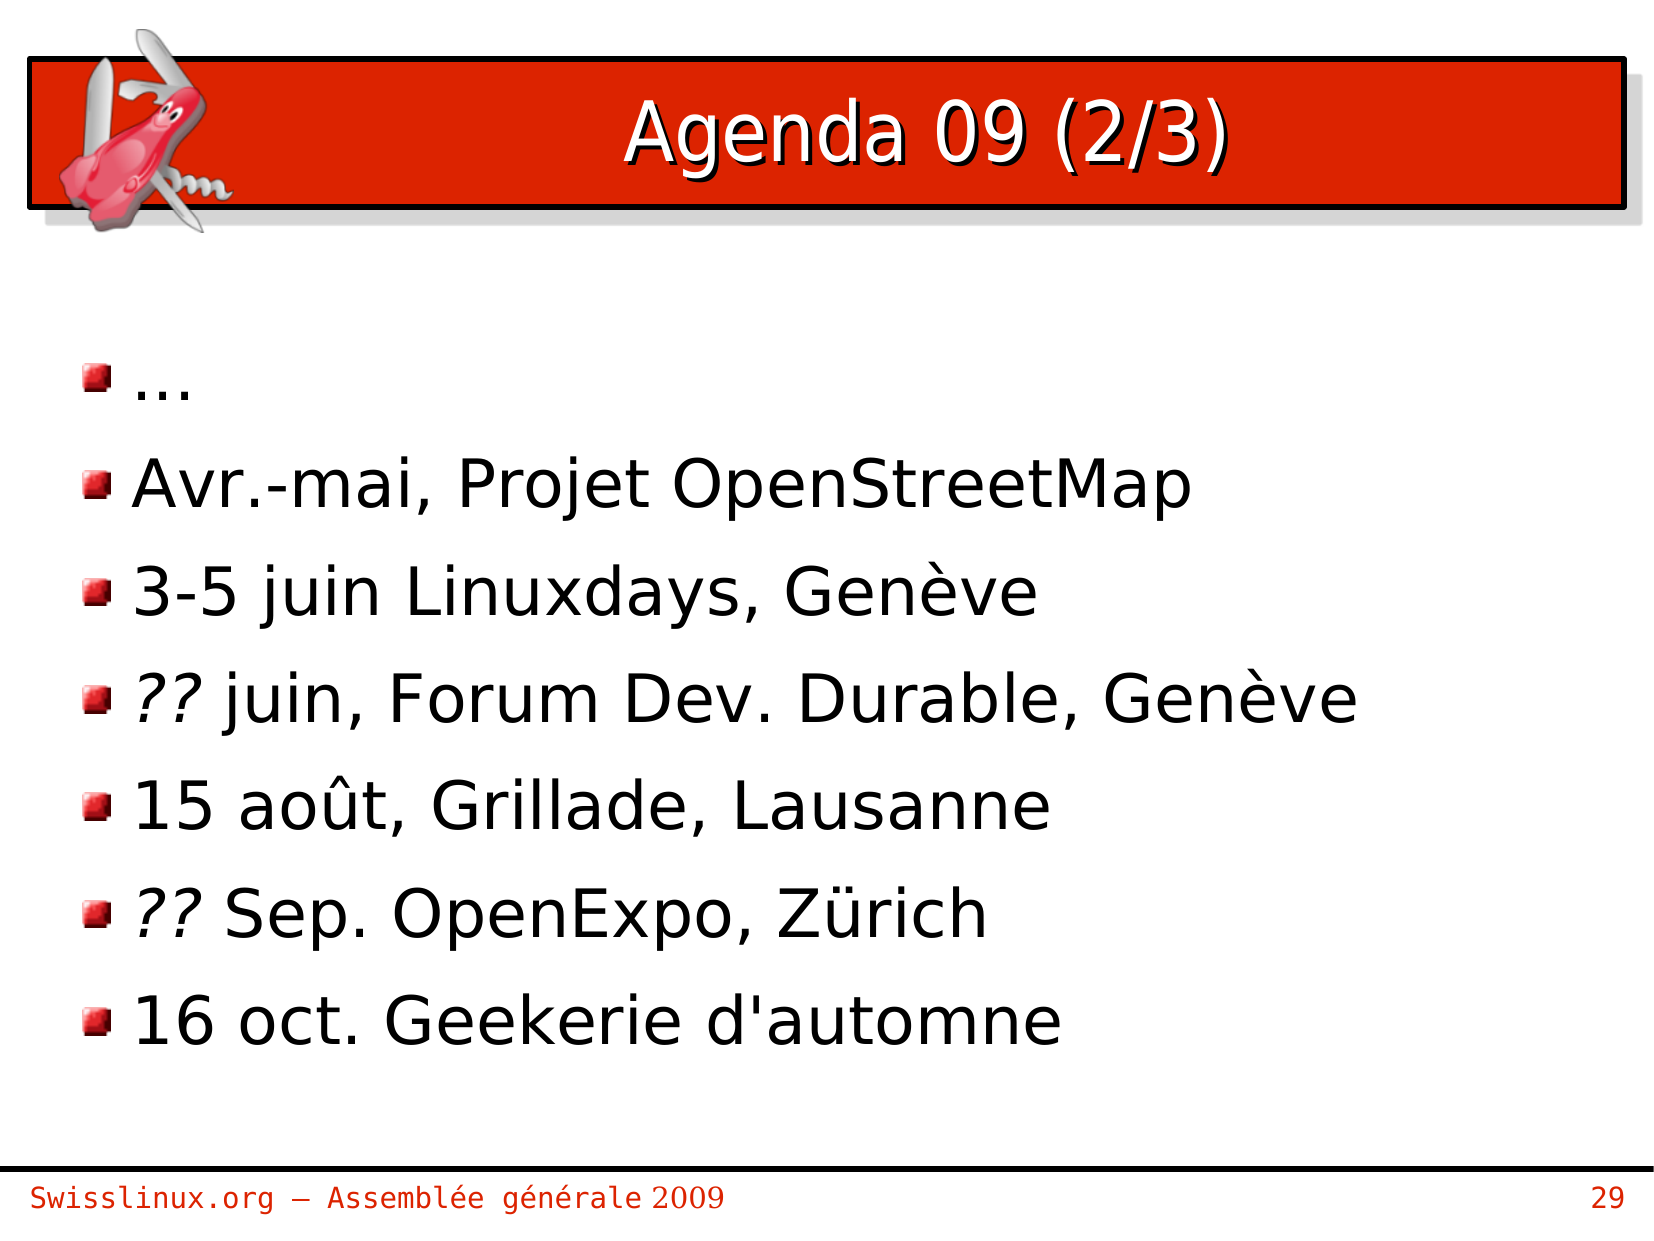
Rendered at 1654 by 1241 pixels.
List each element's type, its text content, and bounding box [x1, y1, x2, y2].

title Agenda 09 (2/3) [259, 84, 1595, 182]
list ... Avr.-mai, Projet OpenStreetMap 3-5 juin Linuxdays, Genève ?? juin, Forum Dev. Durable, Genève 15 août, Grillade, Lausanne ?? Sep. OpenExpo, Zürich 16 oct. Geekerie d'automne [82, 297, 1571, 1102]
picture [59, 29, 234, 233]
